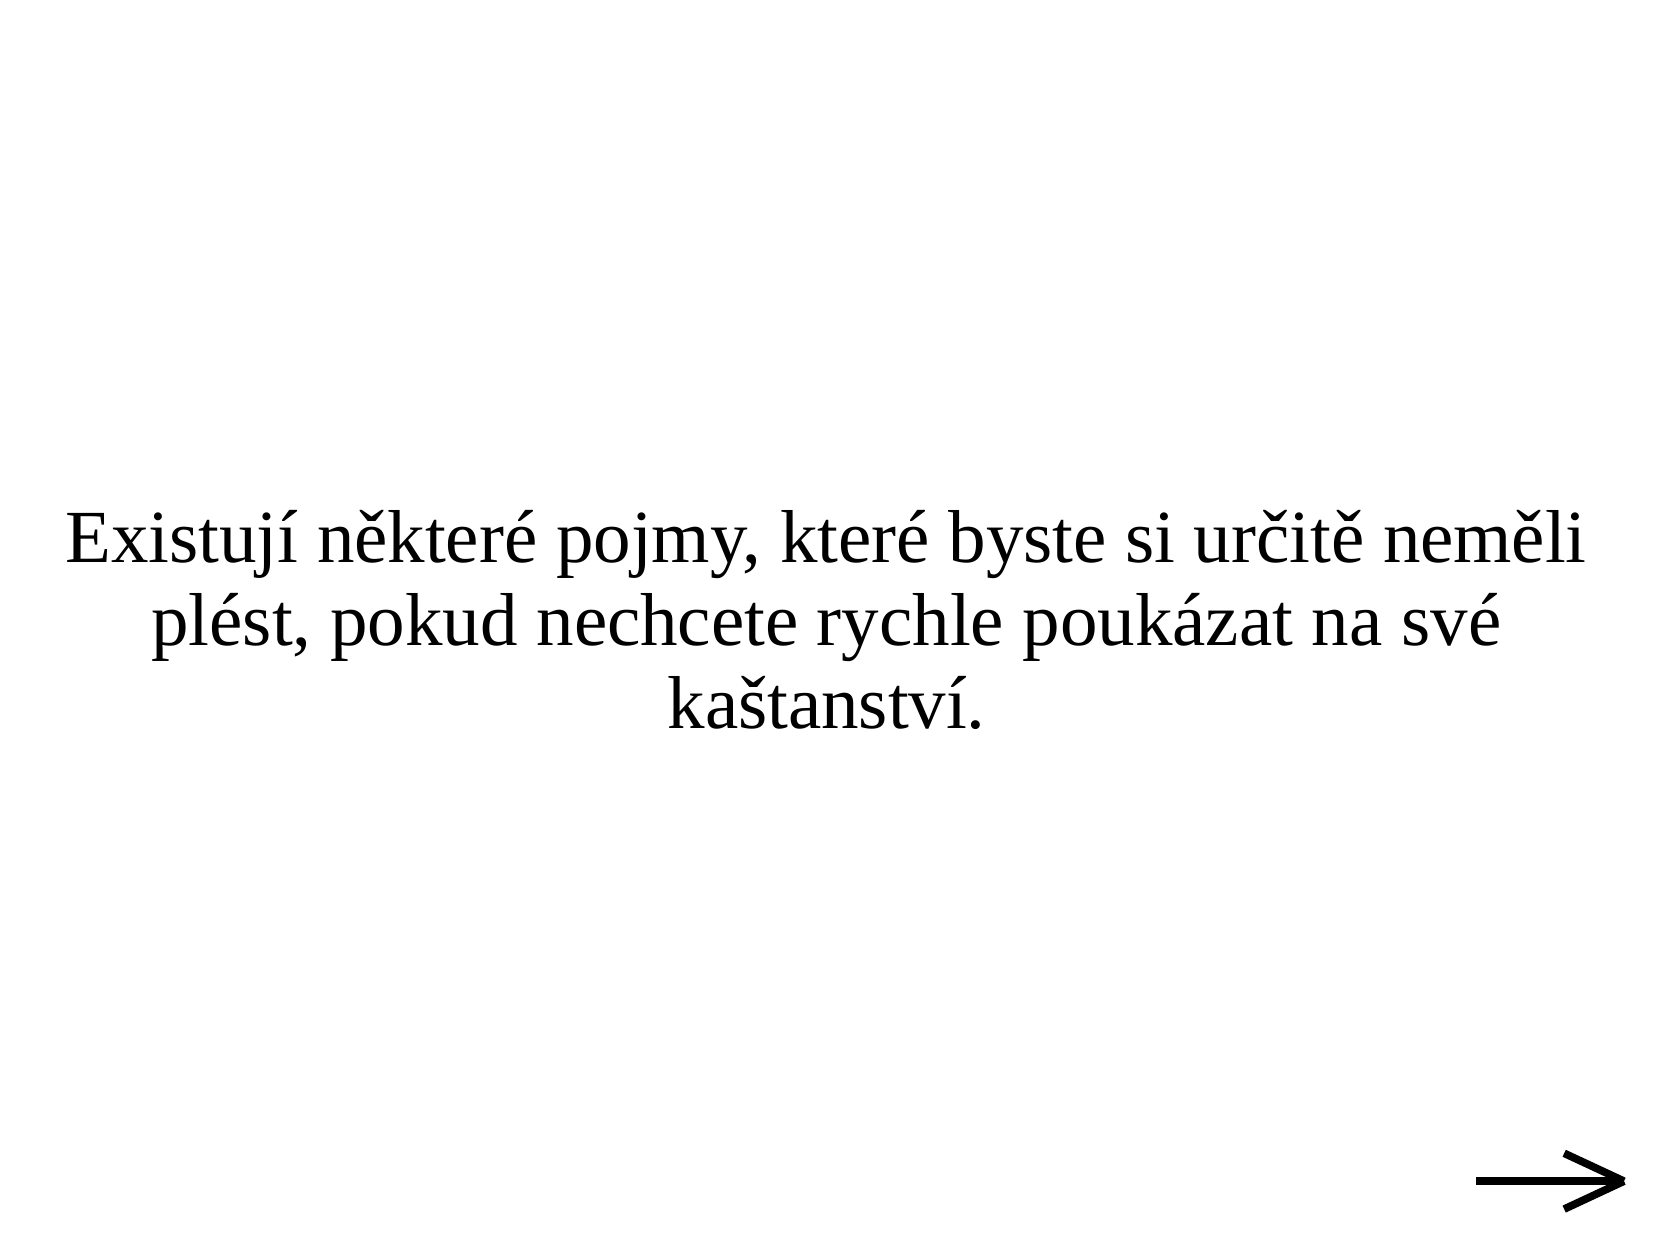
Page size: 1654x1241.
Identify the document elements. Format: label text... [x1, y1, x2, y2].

text_box Existují některé pojmy, které byste si určitě neměli plést, pokud nechcete rychle poukázat na své kaštanství. [14, 488, 1639, 752]
